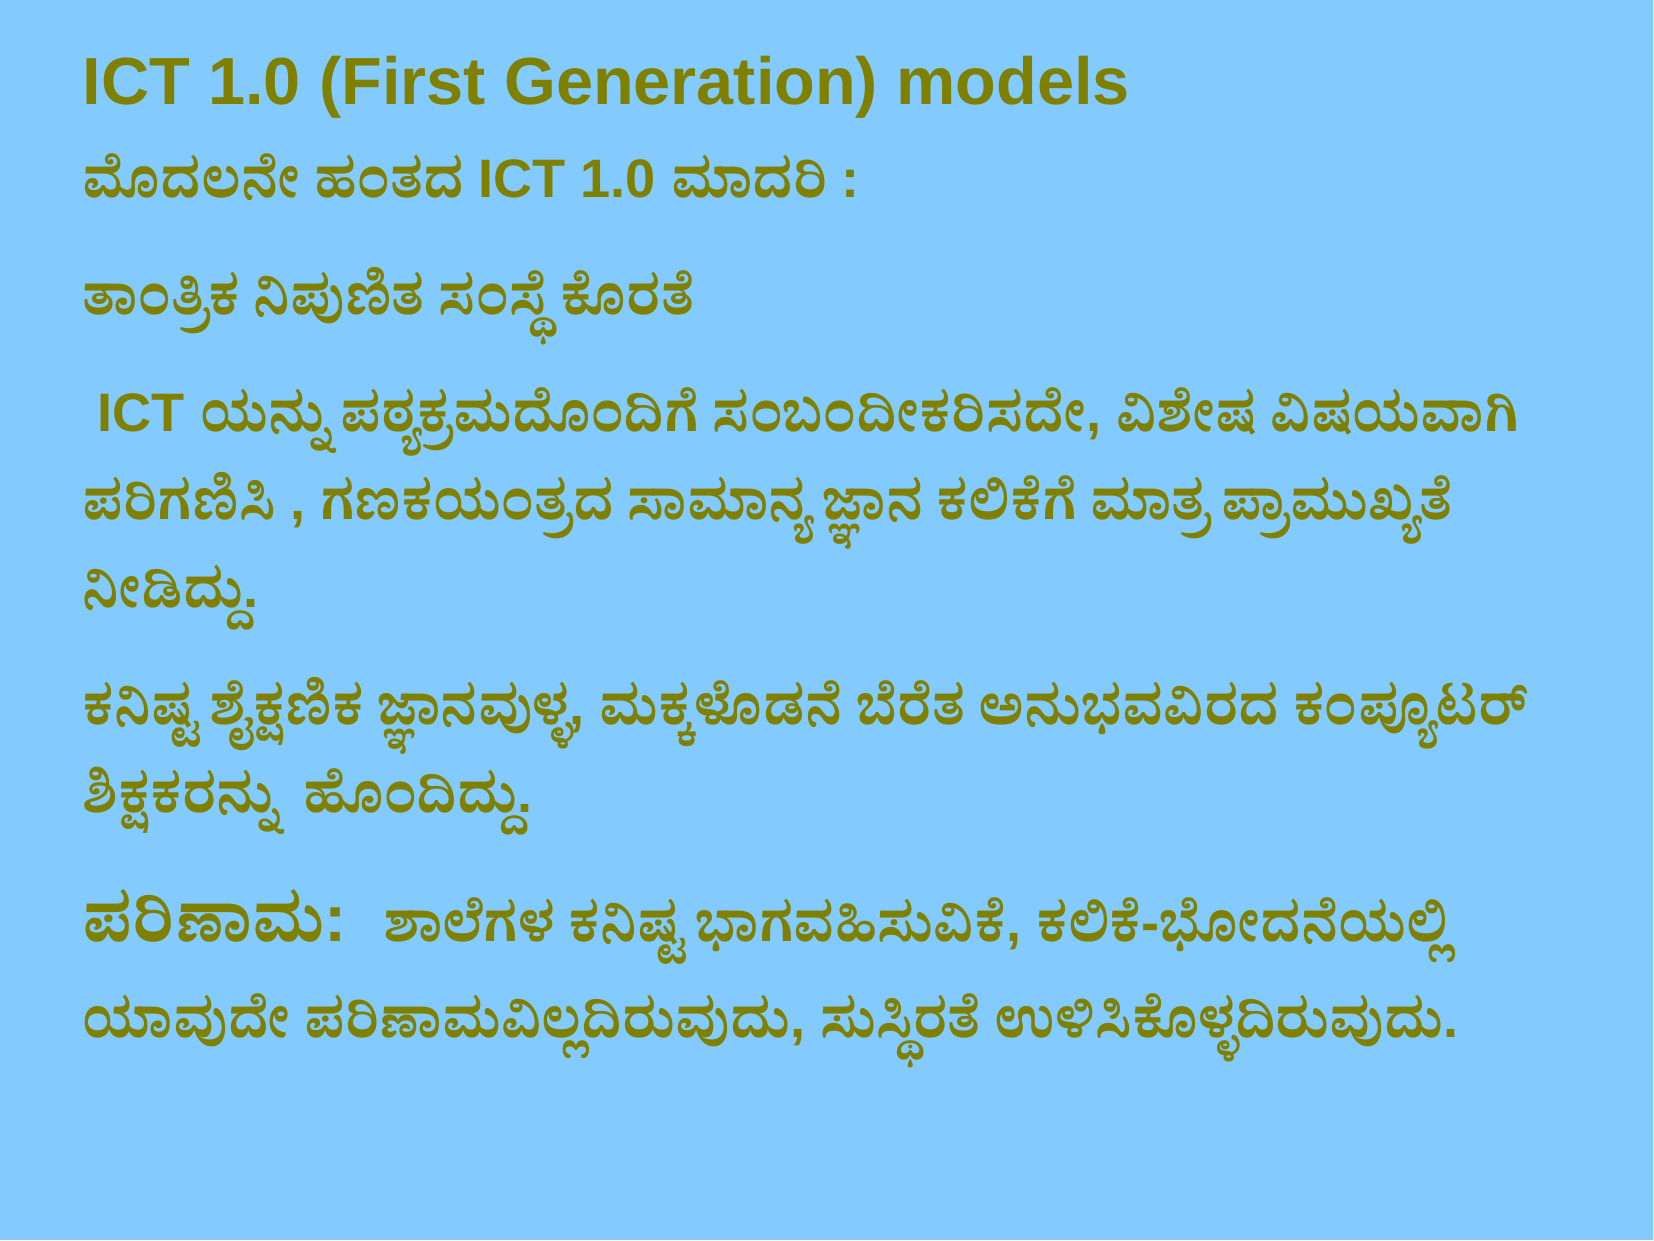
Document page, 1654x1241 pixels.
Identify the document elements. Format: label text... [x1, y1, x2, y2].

list ICT 1.0 (First Generation) models ಮೊದಲನೇ ಹಂತದ ICT 1.0 ಮಾದರಿ : ತಾಂತ್ರಿಕ ನಿಪುಣಿತ ಸಂಸ್ಥೆ ಕೊರತೆ ICT ಯನ್ನು ಪಠ್ಯಕ್ರಮದೊಂದಿಗೆ ಸಂಬಂದೀಕರಿಸದೇ, ವಿಶೇಷ ವಿಷಯವಾಗಿ ಪರಿಗಣಿಸಿ , ಗಣಕಯಂತ್ರದ ಸಾಮಾನ್ಯ ಜ್ಞಾನ ಕಲಿಕೆಗೆ ಮಾತ್ರ ಪ್ರಾಮುಖ್ಯತೆ ನೀಡಿದ್ದು. ಕನಿಷ್ಟ ಶೈಕ್ಷಣಿಕ ಜ್ಞಾನವುಳ್ಳ, ಮಕ್ಕಳೊಡನೆ ಬೆರೆತ ಅನುಭವವಿರದ ಕಂಪ್ಯೂಟರ್ ಶಿಕ್ಷಕರನ್ನು ಹೊಂದಿದ್ದು. ಪರಿಣಾಮ: ಶಾಲೆಗಳ ಕನಿಷ್ಟ ಭಾಗವಹಿಸುವಿಕೆ, ಕಲಿಕೆ-ಭೋದನೆಯಲ್ಲಿ ಯಾವುದೇ ಪರಿಣಾಮವಿಲ್ಲದಿರುವುದು, ಸುಸ್ಥಿರತೆ ಉಳಿಸಿಕೊಳ್ಳದಿರುವುದು. [82, 43, 1538, 1190]
